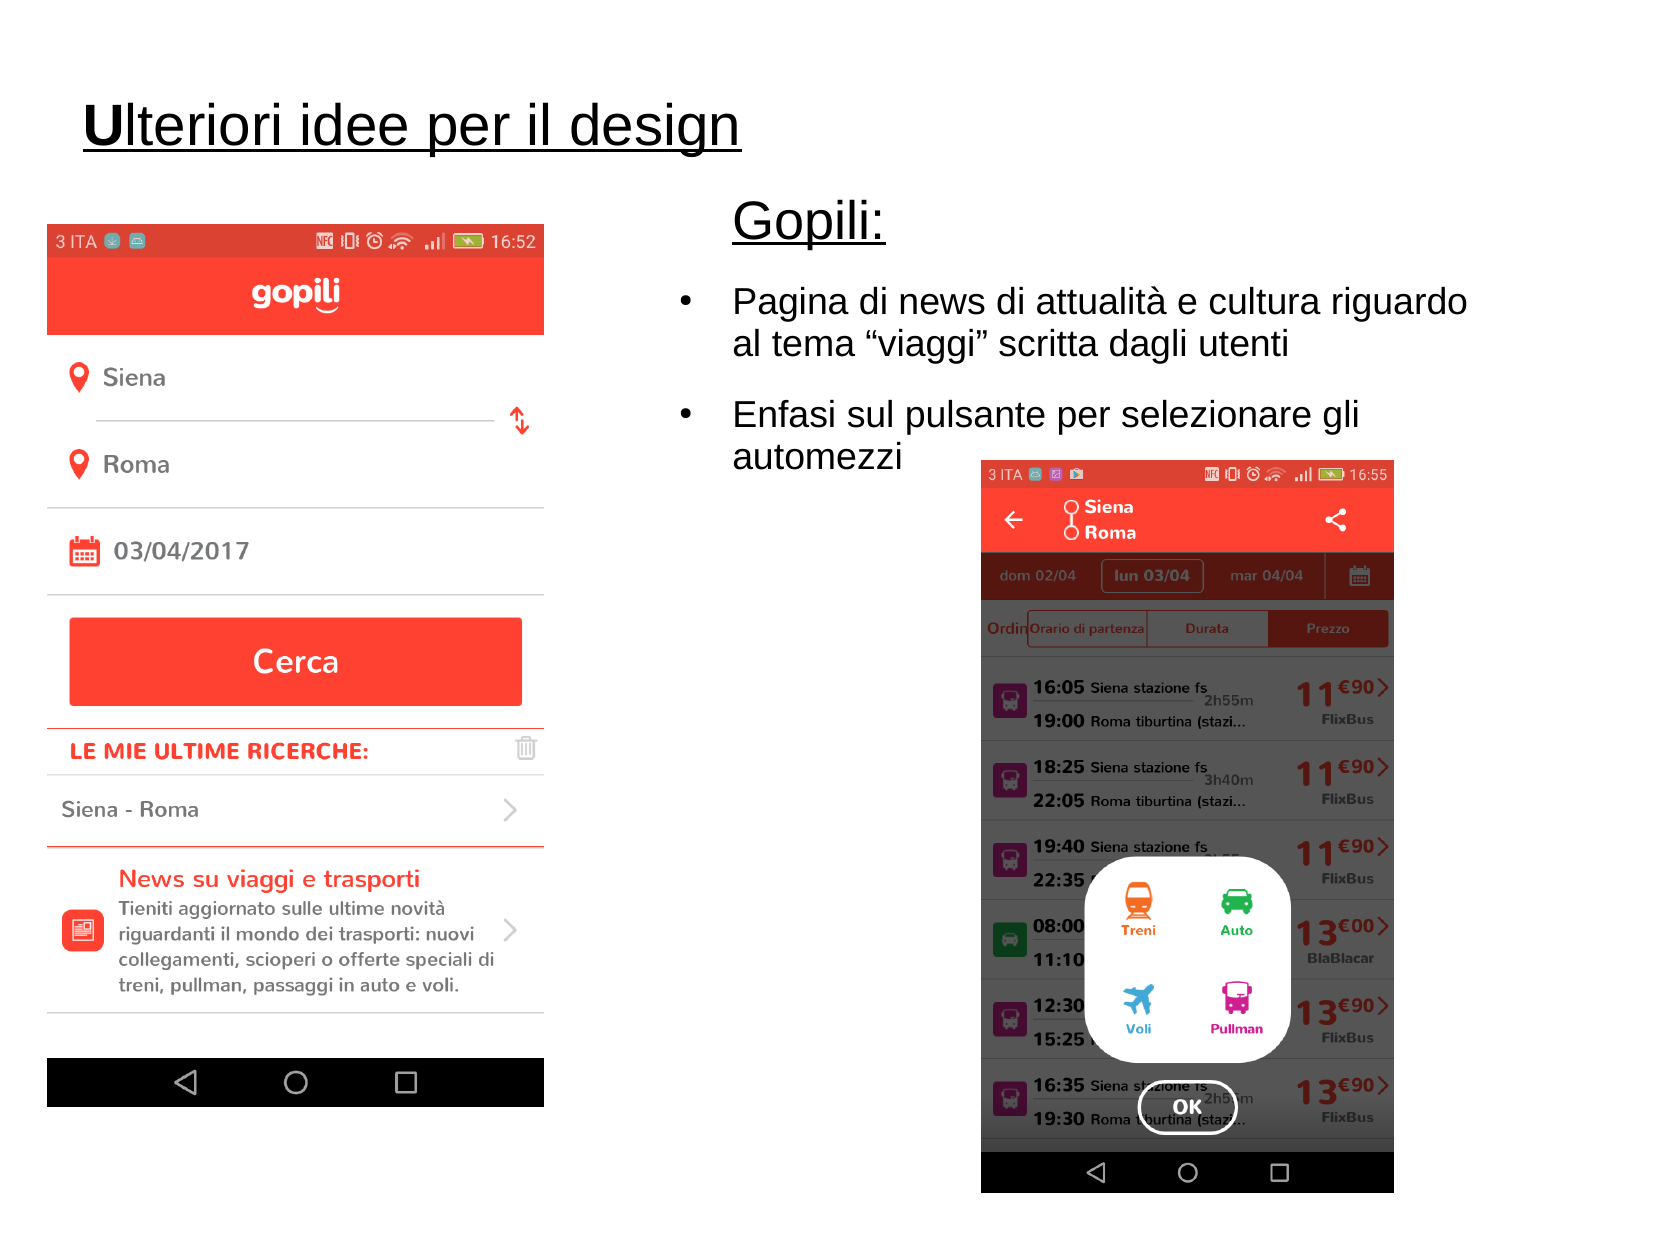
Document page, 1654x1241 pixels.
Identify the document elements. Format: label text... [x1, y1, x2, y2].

picture [47, 224, 544, 1107]
list Gopili: Pagina di news di attualità e cultura riguardo al tema “viaggi” scritta dagli utenti Enfasi sul pulsante per selezionare gli automezzi [661, 190, 1501, 910]
picture [981, 460, 1394, 1193]
title Ulteriori idee per il design [82, 49, 1583, 201]
